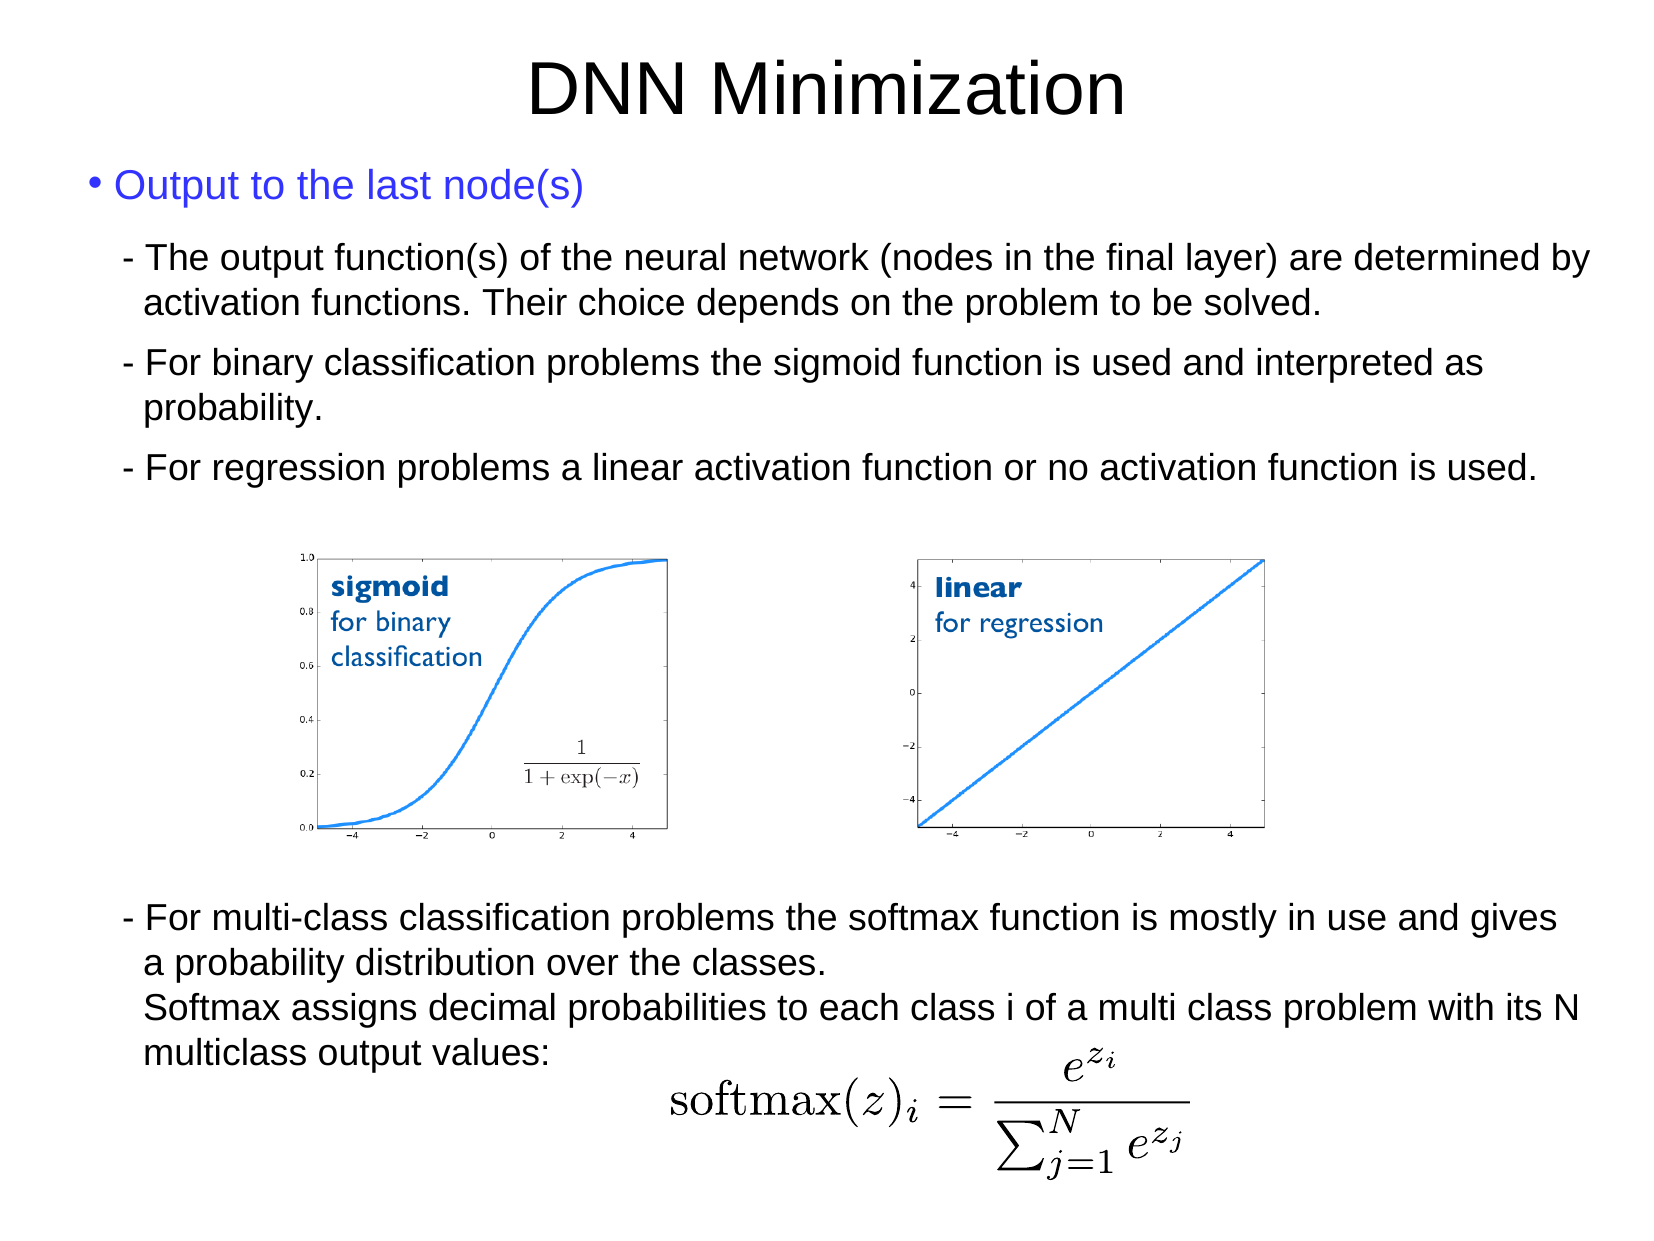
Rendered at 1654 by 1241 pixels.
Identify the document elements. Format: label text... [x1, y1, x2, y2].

title DNN Minimization [151, 0, 1502, 150]
text_box [750, 1092, 790, 1115]
text_box [1049, 1109, 1081, 1134]
text_box [1169, 1136, 1181, 1153]
text_box [1151, 1127, 1168, 1144]
text_box [671, 1092, 688, 1116]
text_box [846, 1077, 858, 1128]
text_box [730, 1084, 746, 1116]
picture [290, 543, 682, 847]
text_box [1087, 1047, 1104, 1064]
text_box Output to the last node(s) - The output function(s) of the neural network (nodes in the final layer) are determined by activation functions. Their choice depends on the problem to be solved. - For binary classification problems the sigmoid function is used and interpreted as probability. - For regression problems a linear activation function or no activation function is used. - For multi-class classification problems the softmax function is mostly in use and gives a probability distribution over the classes. Softmax assigns decimal probabilities to each class i of a multi class problem with its N multiclass output values: [73, 150, 1654, 1241]
text_box [715, 1079, 732, 1115]
text_box [1064, 1059, 1084, 1082]
text_box [1099, 1149, 1113, 1173]
text_box [792, 1092, 841, 1116]
text_box [997, 1120, 1045, 1171]
text_box [862, 1092, 884, 1116]
picture [901, 549, 1278, 839]
text_box [1046, 1157, 1061, 1181]
text_box [1128, 1135, 1148, 1159]
text_box [888, 1077, 901, 1128]
text_box [690, 1092, 713, 1116]
text_box [1106, 1057, 1116, 1069]
text_box [907, 1106, 918, 1123]
